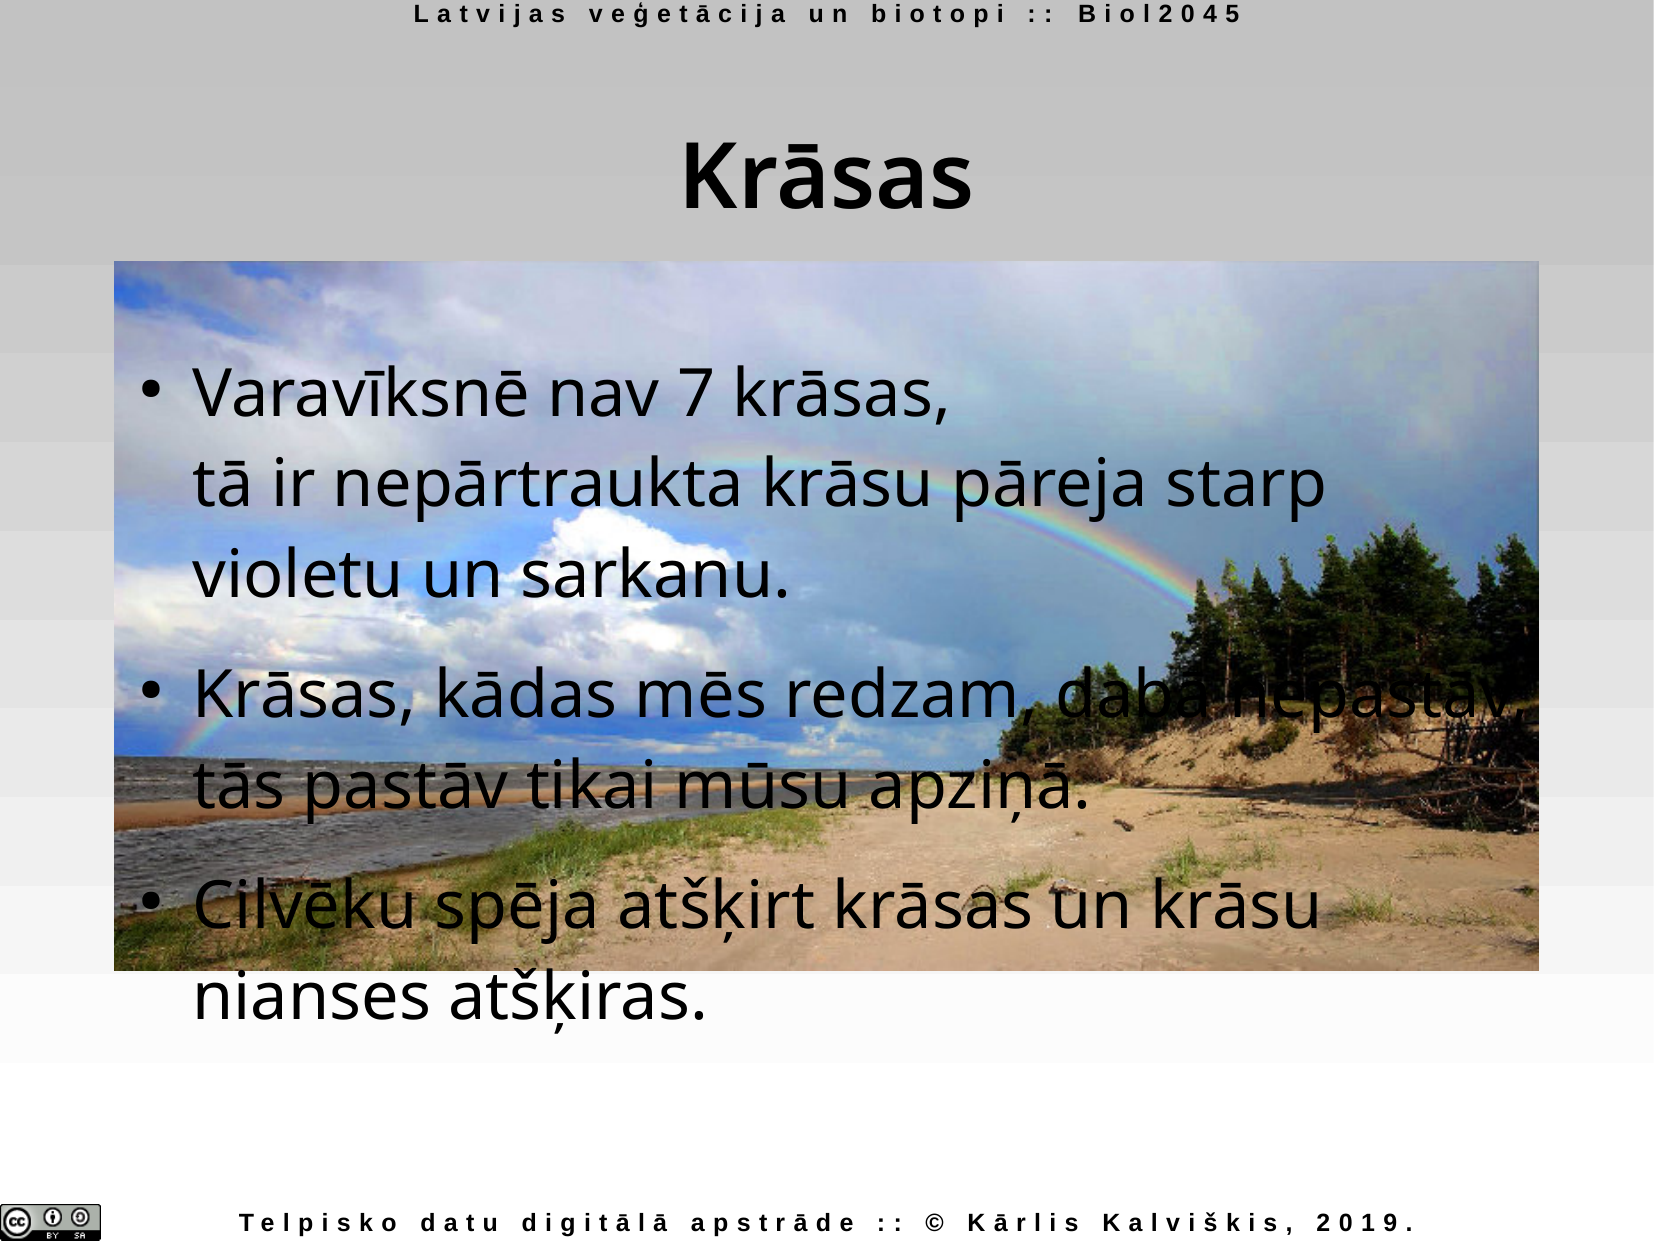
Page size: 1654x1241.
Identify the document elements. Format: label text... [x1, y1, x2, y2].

title Krāsas [29, 49, 1625, 296]
picture [0, 0, 1654, 1241]
list Varavīksnē nav 7 krāsas, tā ir nepārtraukta krāsu pāreja starp violetu un sarkanu. Krāsas, kādas mēs redzam, dabā nepastāv, tās pastāv tikai mūsu apziņā. Cilvēku spēja atšķirt krāsas un krāsu nianses atšķiras. [121, 344, 1534, 1127]
